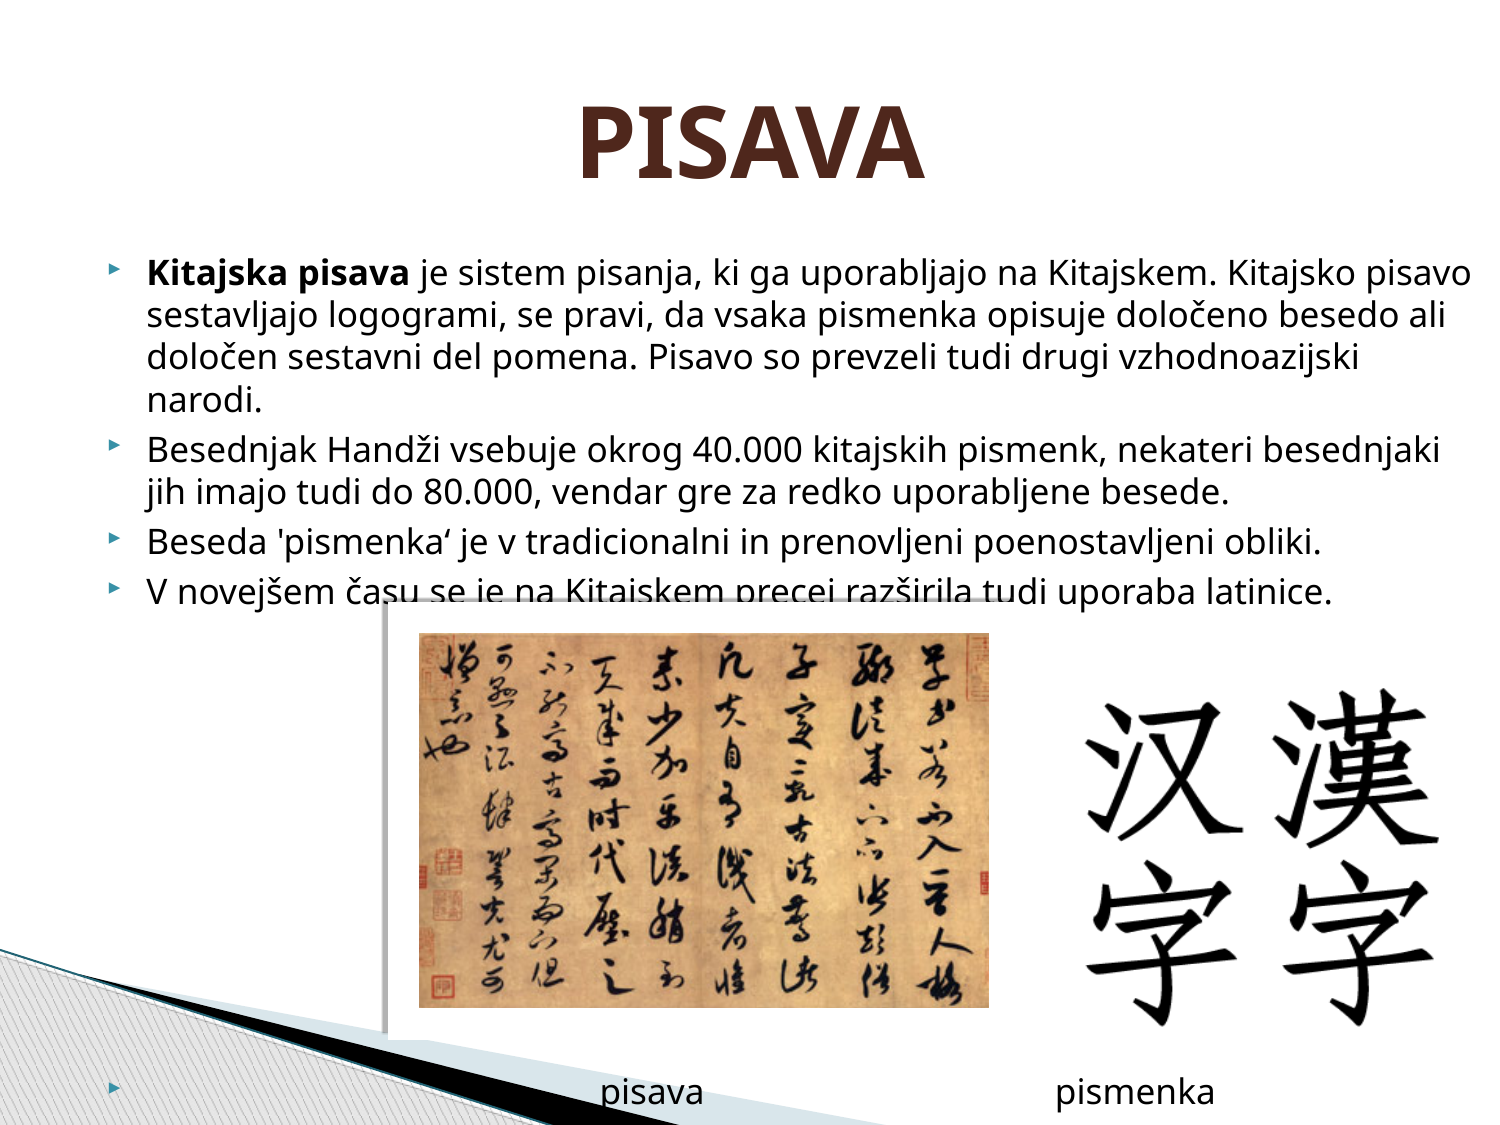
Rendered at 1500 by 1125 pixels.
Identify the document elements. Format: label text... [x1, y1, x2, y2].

picture [419, 633, 990, 1009]
list Kitajska pisava je sistem pisanja, ki ga uporabljajo na Kitajskem. Kitajsko pisavo sestavljajo logogrami, se pravi, da vsaka pismenka opisuje določeno besedo ali določen sestavni del pomena. Pisavo so prevzeli tudi drugi vzhodnoazijski narodi. Besednjak Handži vsebuje okrog 40.000 kitajskih pismenk, nekateri besednjaki jih imajo tudi do 80.000, vendar gre za redko uporabljene besede. Beseda 'pismenka‘ je v tradicionalni in prenovljeni poenostavljeni obliki. V novejšem času se je na Kitajskem precej razširila tudi uporaba latinice. pisava pismenka [75, 242, 1500, 1125]
picture [1069, 680, 1457, 1035]
title PISAVA [75, 45, 1425, 233]
